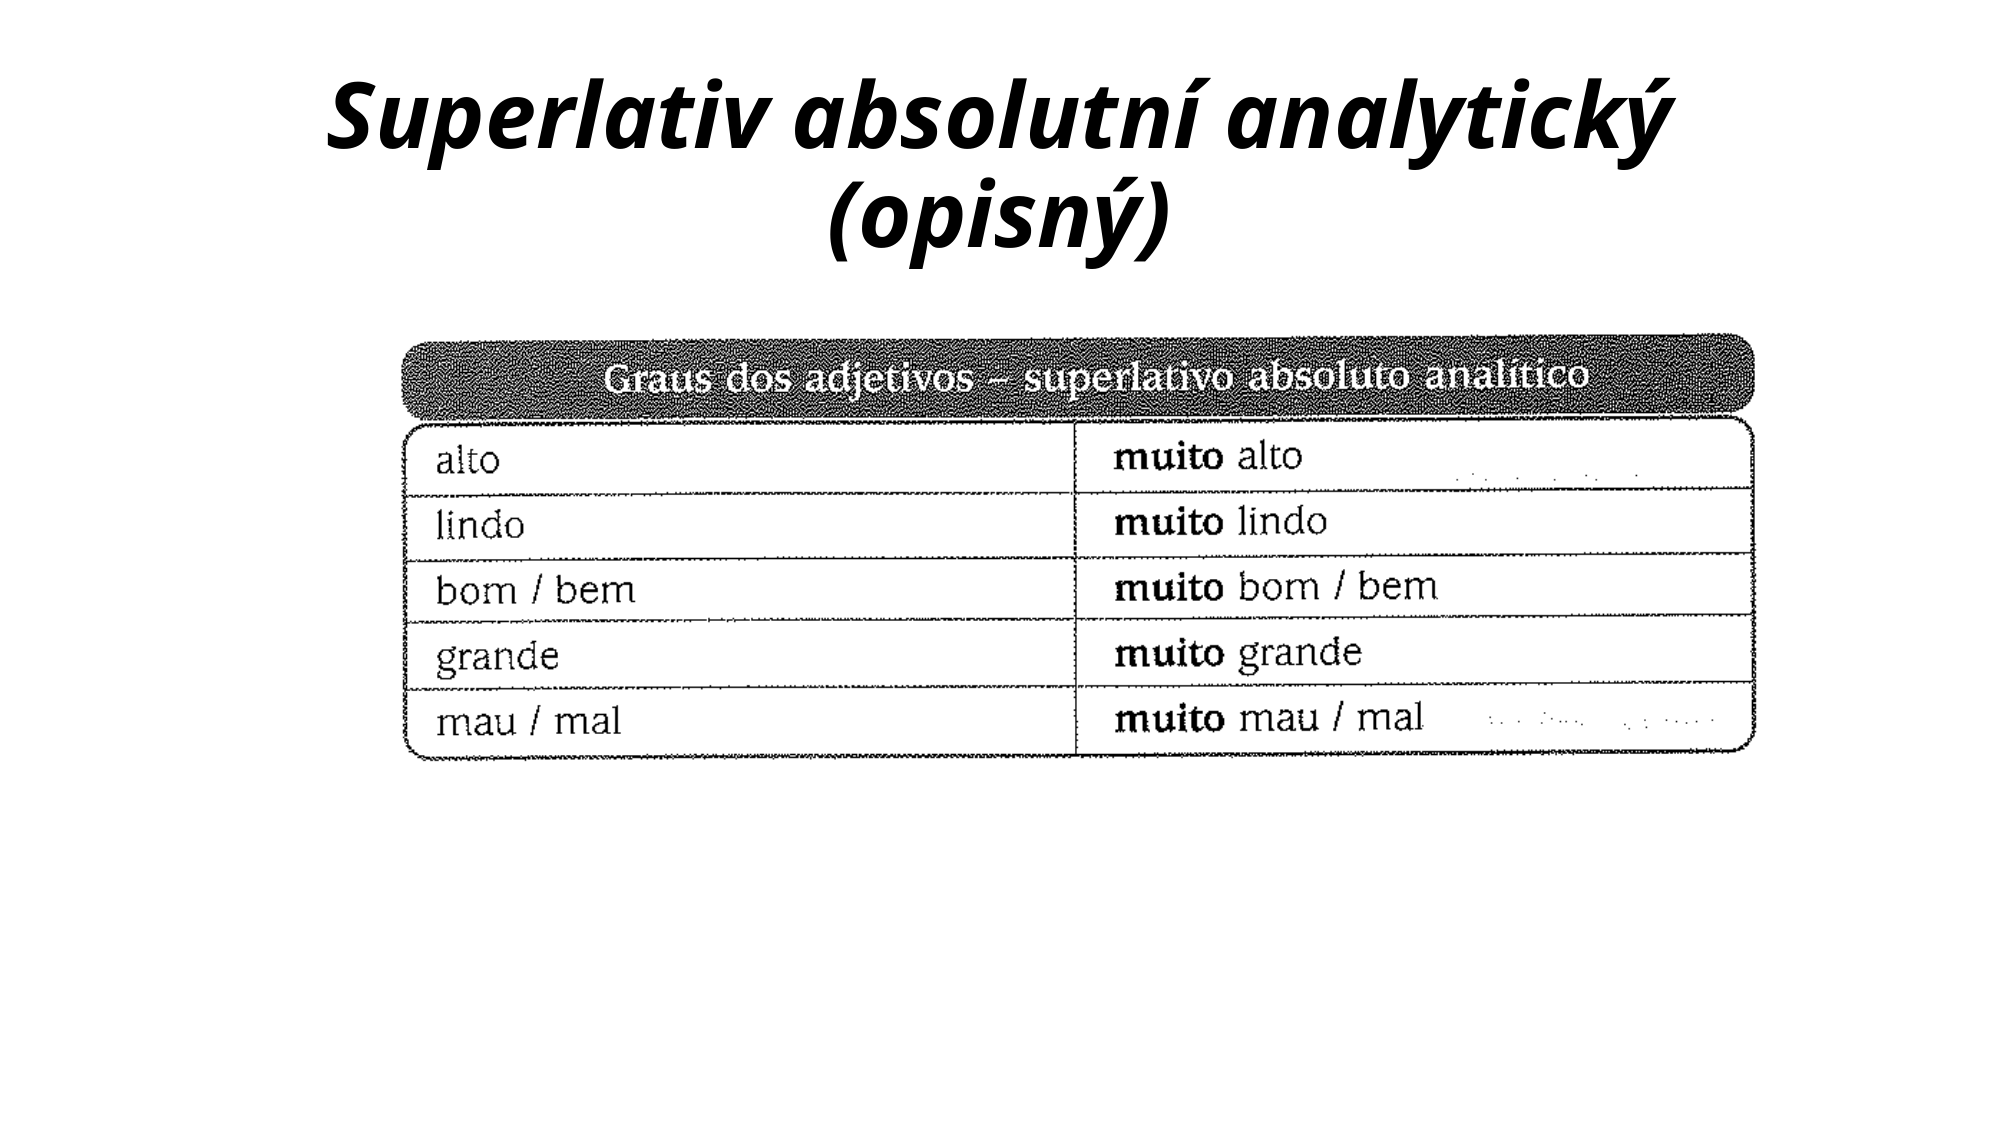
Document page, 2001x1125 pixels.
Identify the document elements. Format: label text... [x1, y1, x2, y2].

picture [320, 289, 1837, 836]
title Superlativ absolutní analytický (opisný) [137, 59, 1863, 278]
